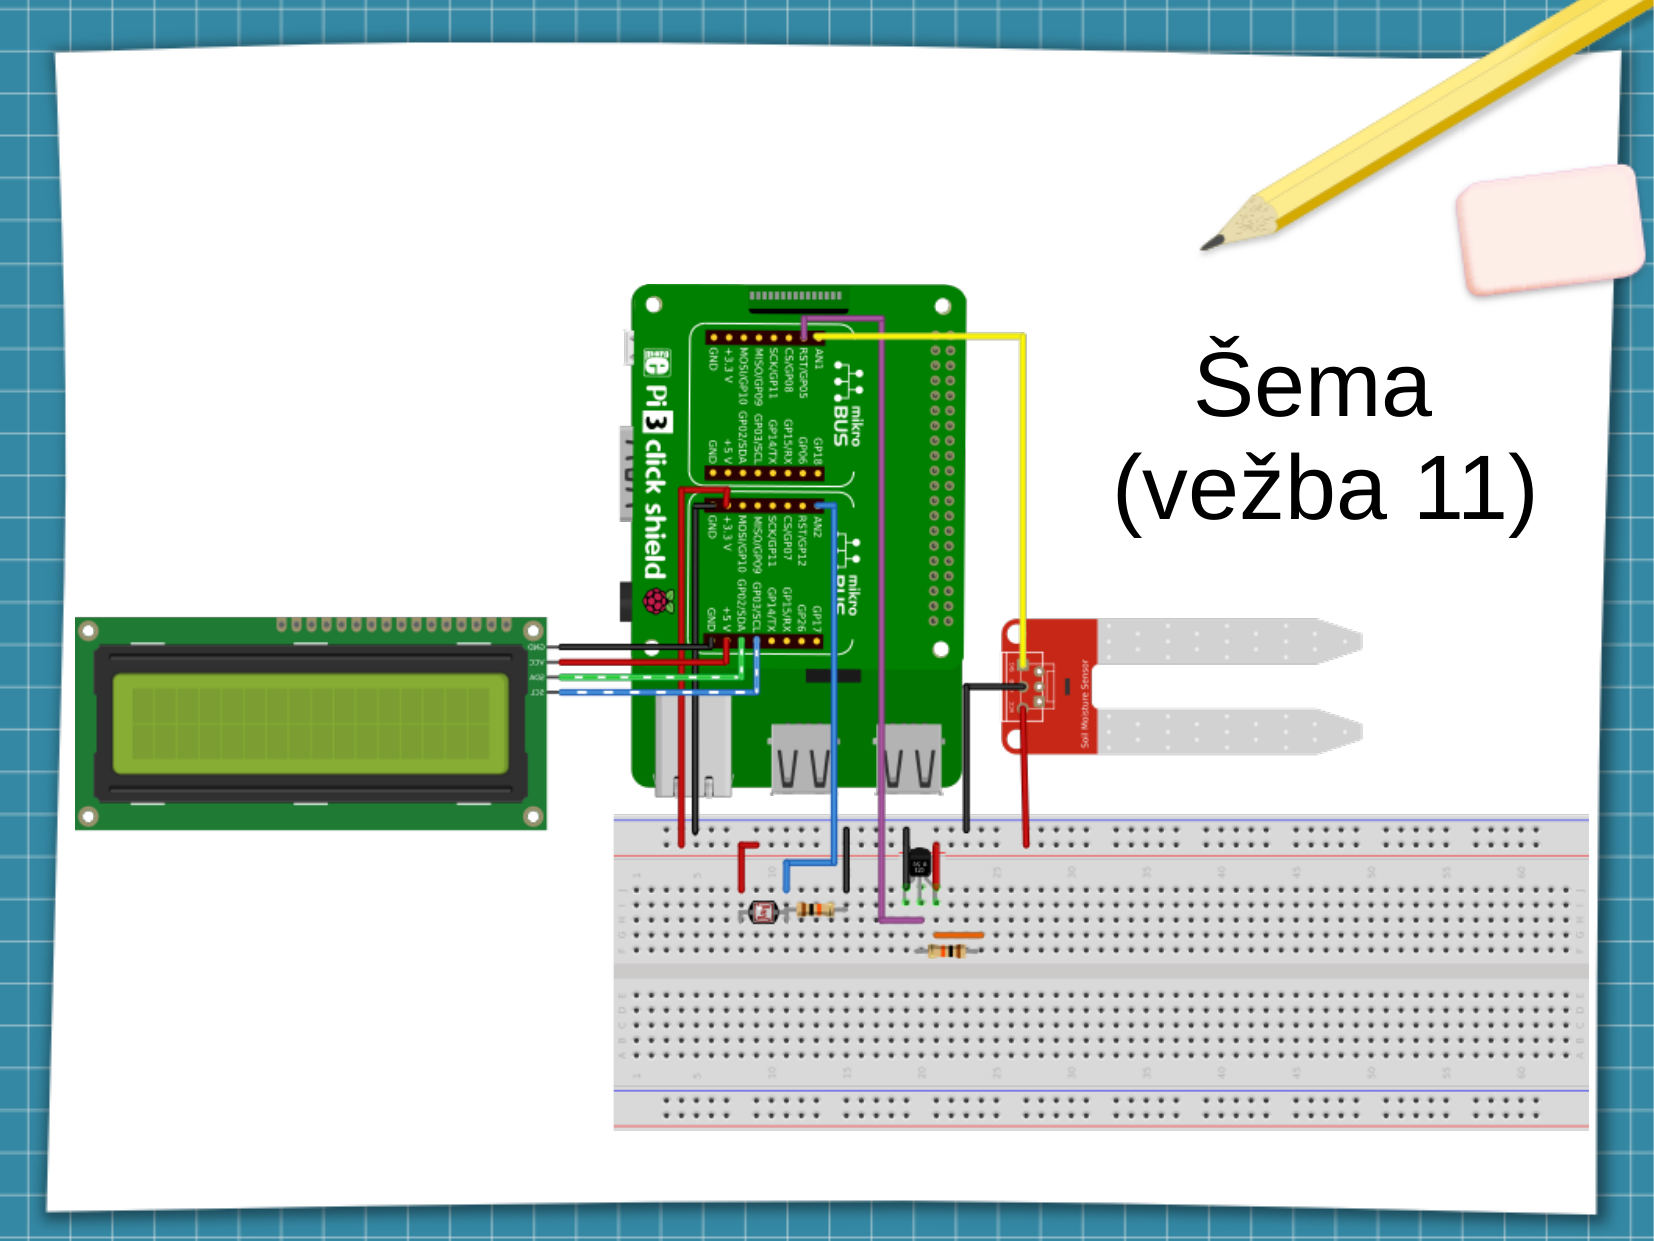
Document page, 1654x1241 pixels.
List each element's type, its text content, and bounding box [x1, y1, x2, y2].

picture [0, 0, 1654, 1241]
title Šema (vežba 11) [1589, 332, 1654, 541]
